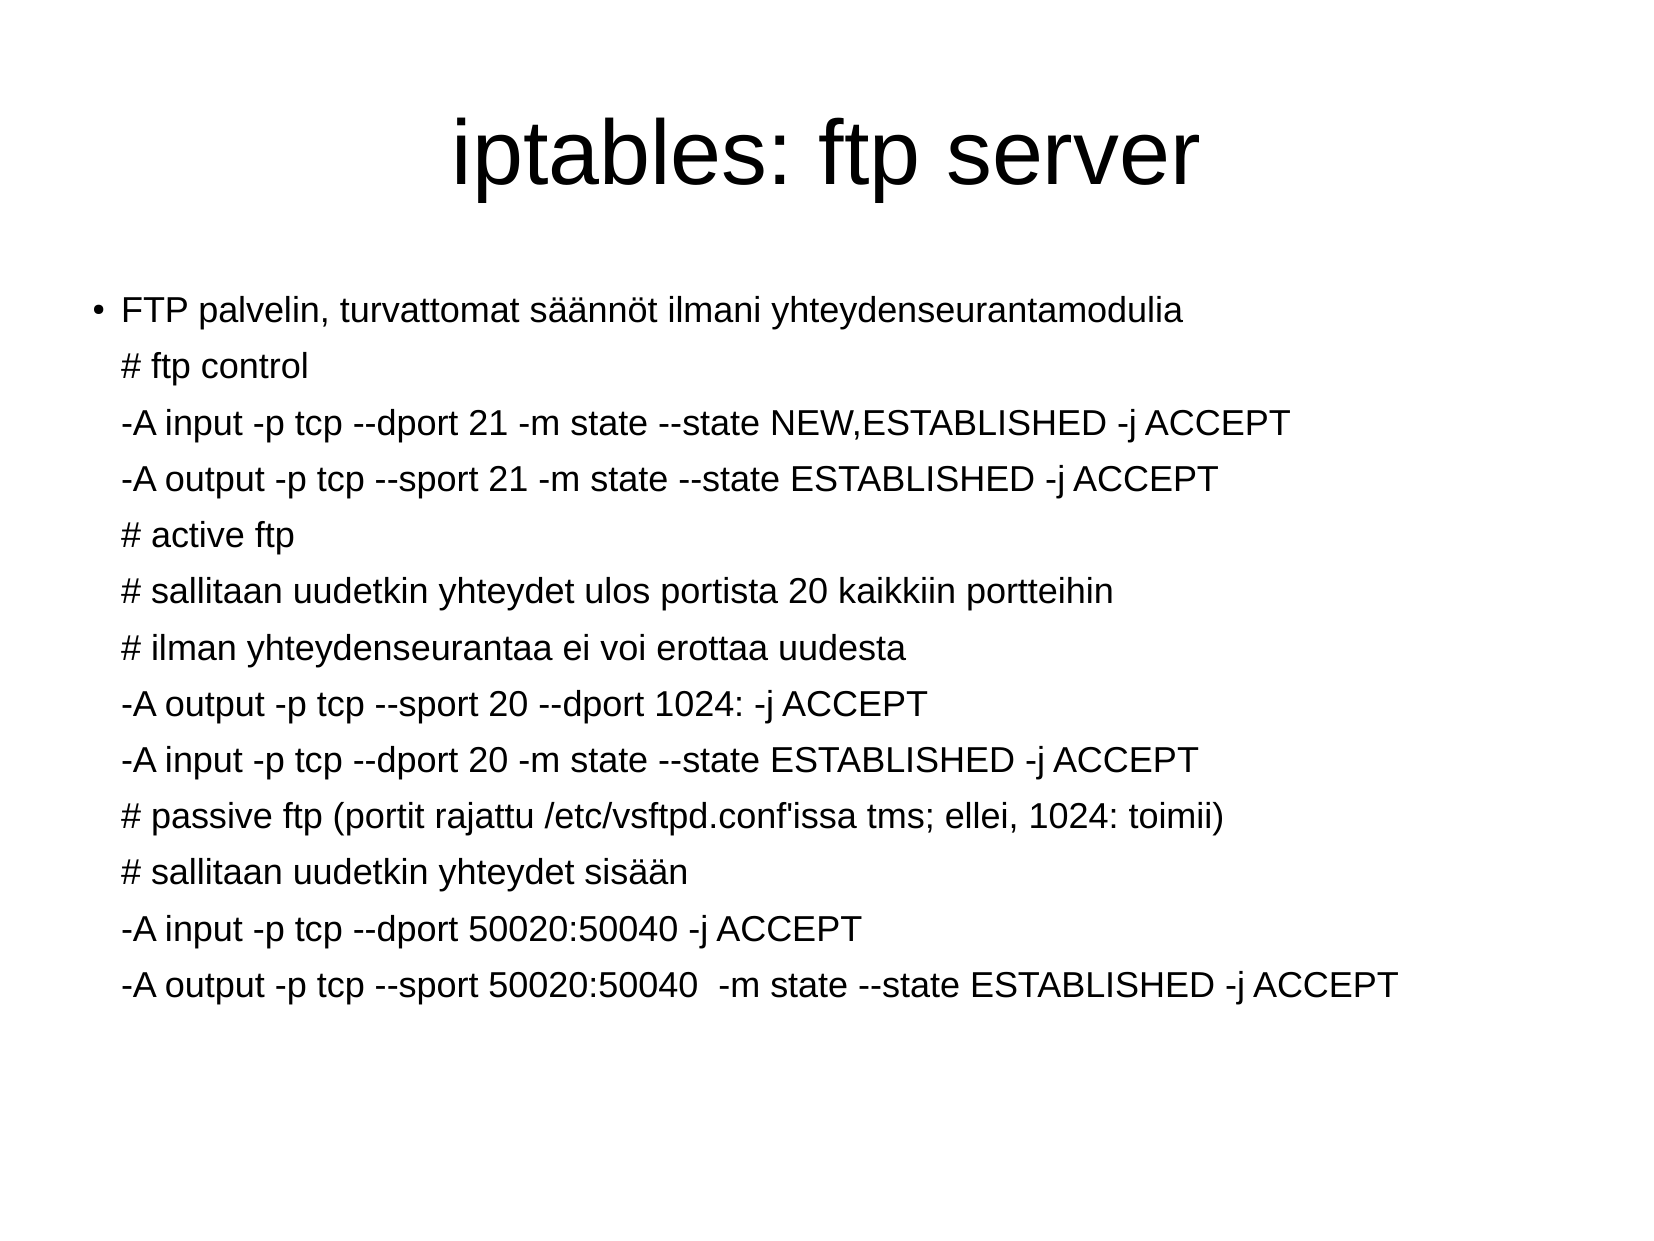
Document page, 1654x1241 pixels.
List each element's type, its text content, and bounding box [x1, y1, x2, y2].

list FTP palvelin, turvattomat säännöt ilmani yhteydenseurantamodulia # ftp control -A input -p tcp --dport 21 -m state --state NEW,ESTABLISHED -j ACCEPT -A output -p tcp --sport 21 -m state --state ESTABLISHED -j ACCEPT # active ftp # sallitaan uudetkin yhteydet ulos portista 20 kaikkiin portteihin # ilman yhteydenseurantaa ei voi erottaa uudesta -A output -p tcp --sport 20 --dport 1024: -j ACCEPT -A input -p tcp --dport 20 -m state --state ESTABLISHED -j ACCEPT # passive ftp (portit rajattu /etc/vsftpd.conf'issa tms; ellei, 1024: toimii) # sallitaan uudetkin yhteydet sisään -A input -p tcp --dport 50020:50040 -j ACCEPT -A output -p tcp --sport 50020:50040 -m state --state ESTABLISHED -j ACCEPT [82, 290, 1571, 1010]
title iptables: ftp server [82, 49, 1571, 257]
